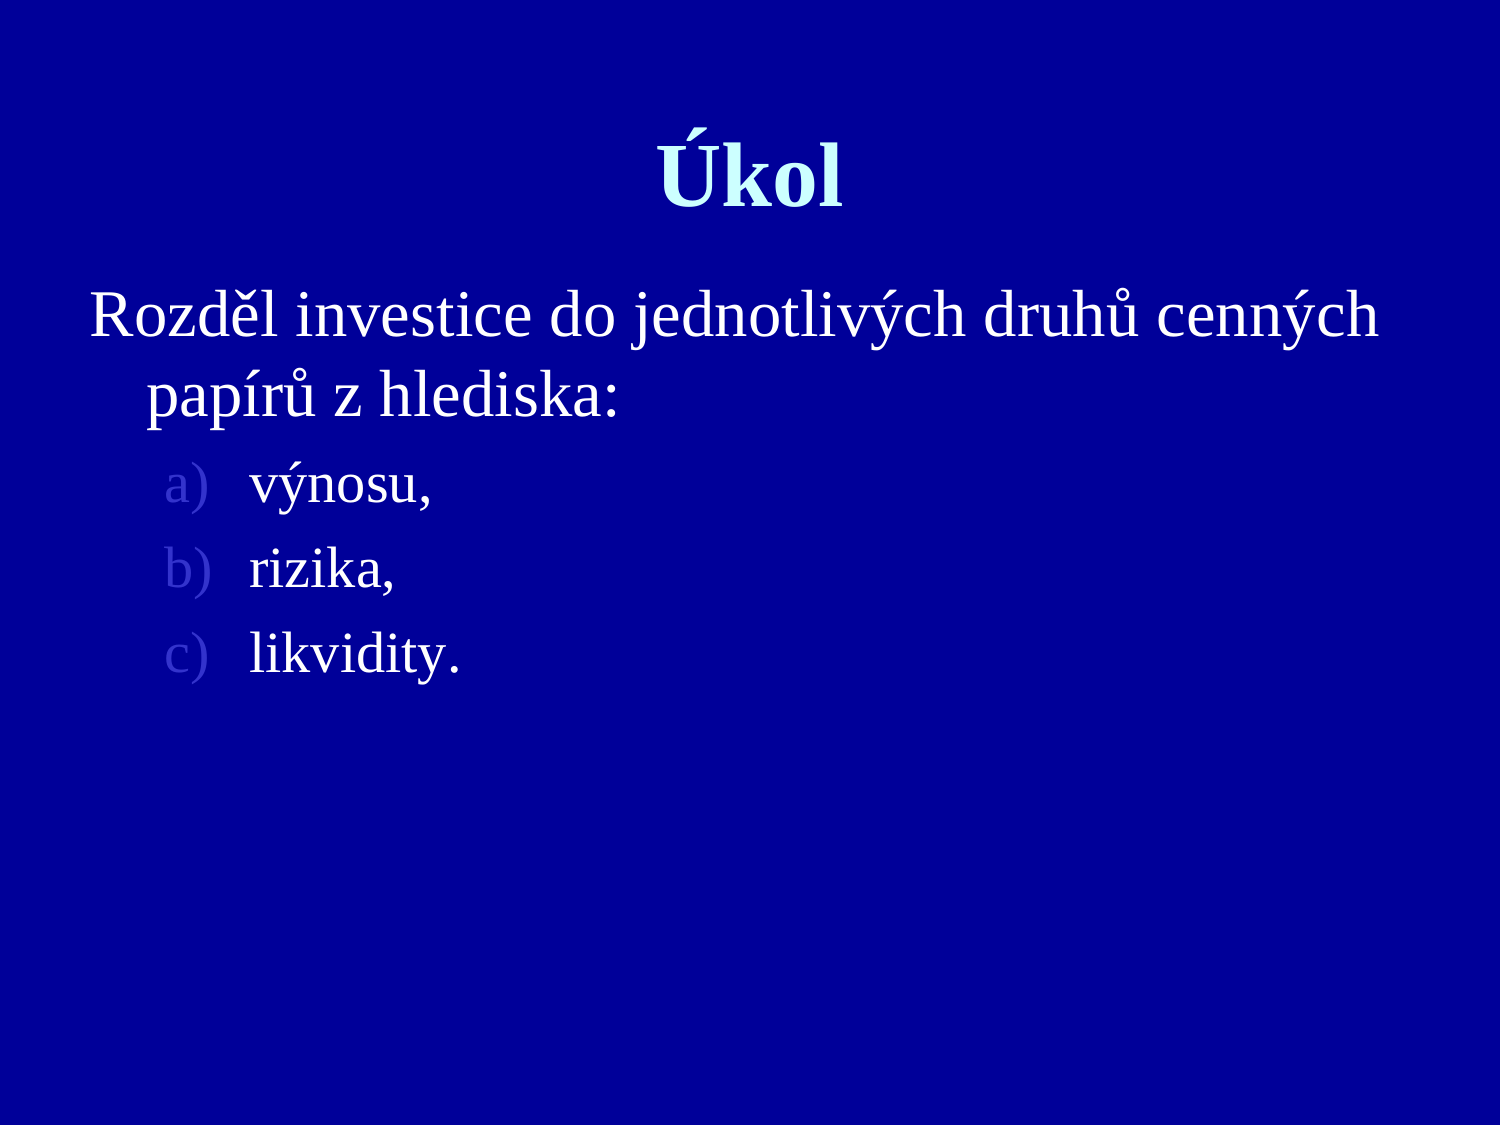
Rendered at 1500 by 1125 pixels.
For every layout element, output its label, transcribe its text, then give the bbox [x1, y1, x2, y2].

list Rozděl investice do jednotlivých druhů cenných papírů z hlediska: výnosu, rizika, likvidity. [75, 262, 1426, 1006]
title Úkol [75, 44, 1426, 233]
